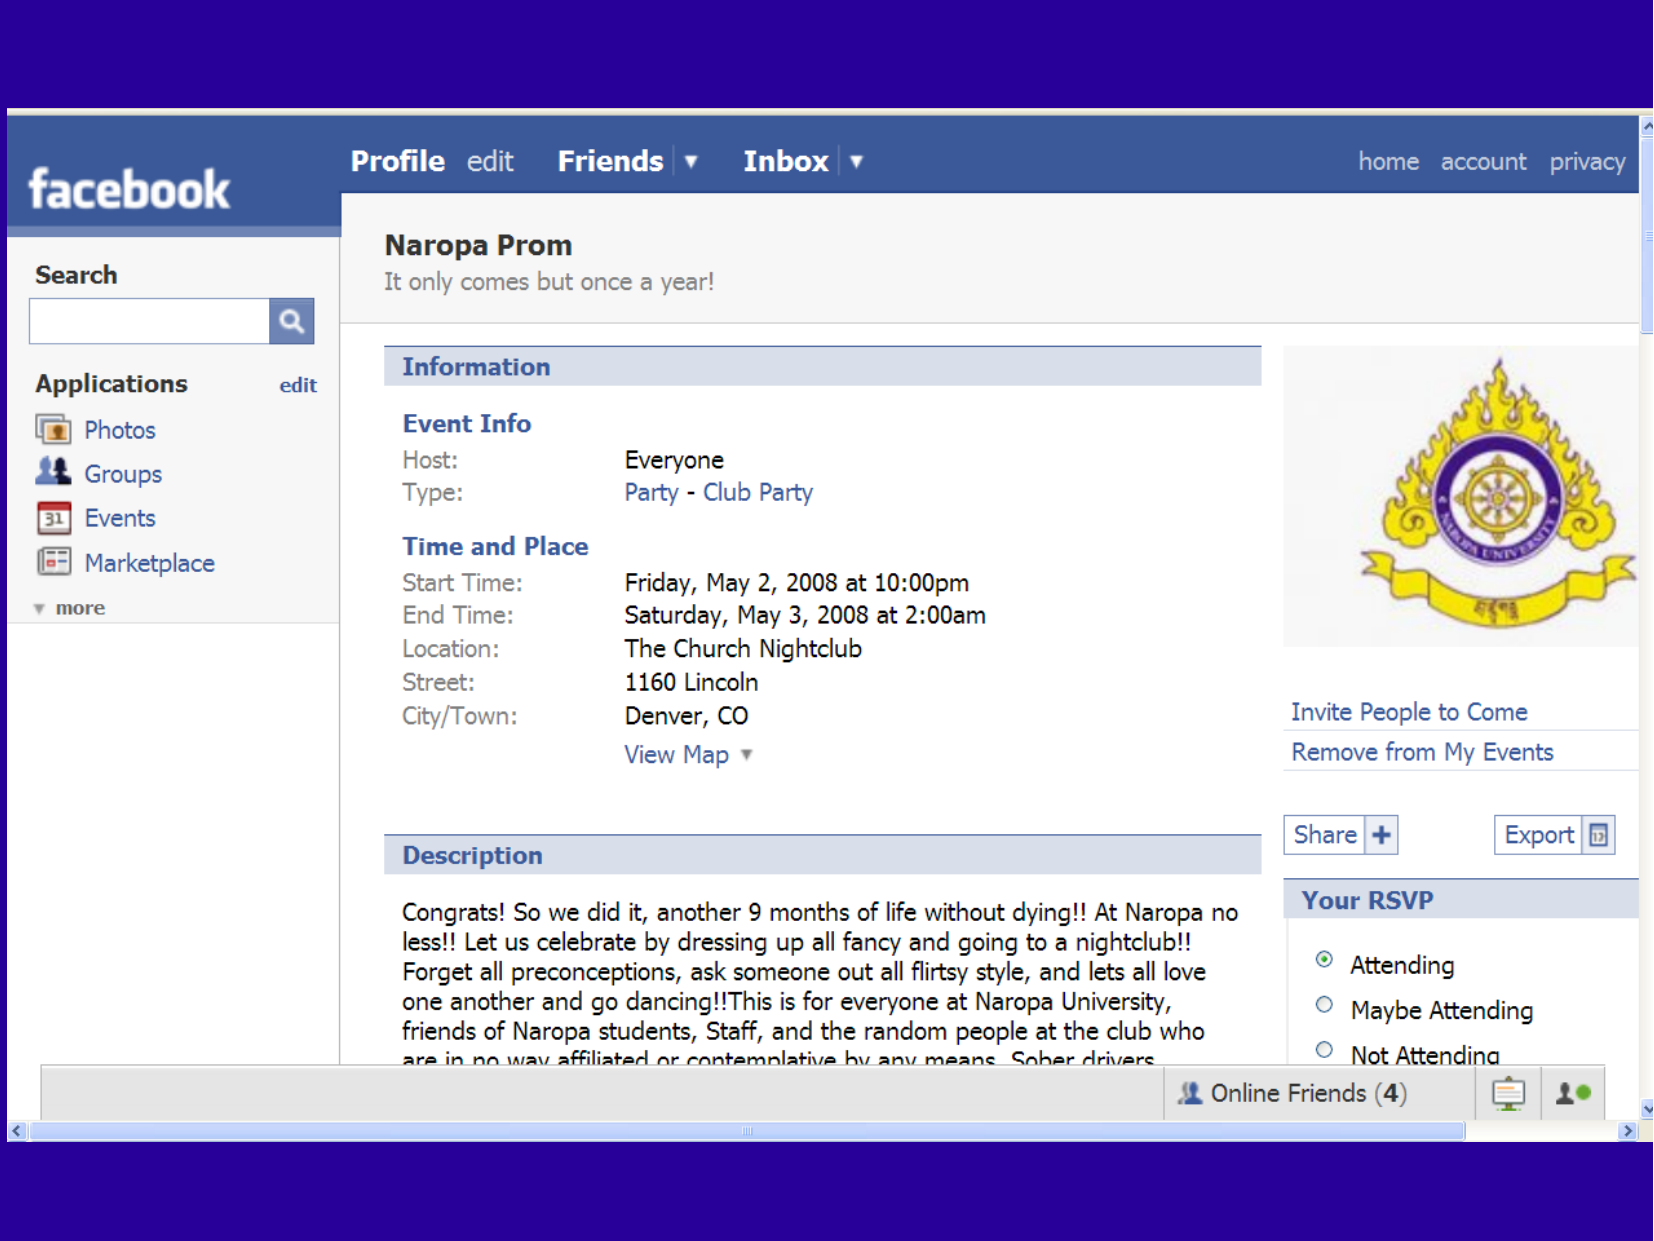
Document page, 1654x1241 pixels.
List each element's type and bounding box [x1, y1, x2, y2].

picture [7, 108, 1653, 1142]
